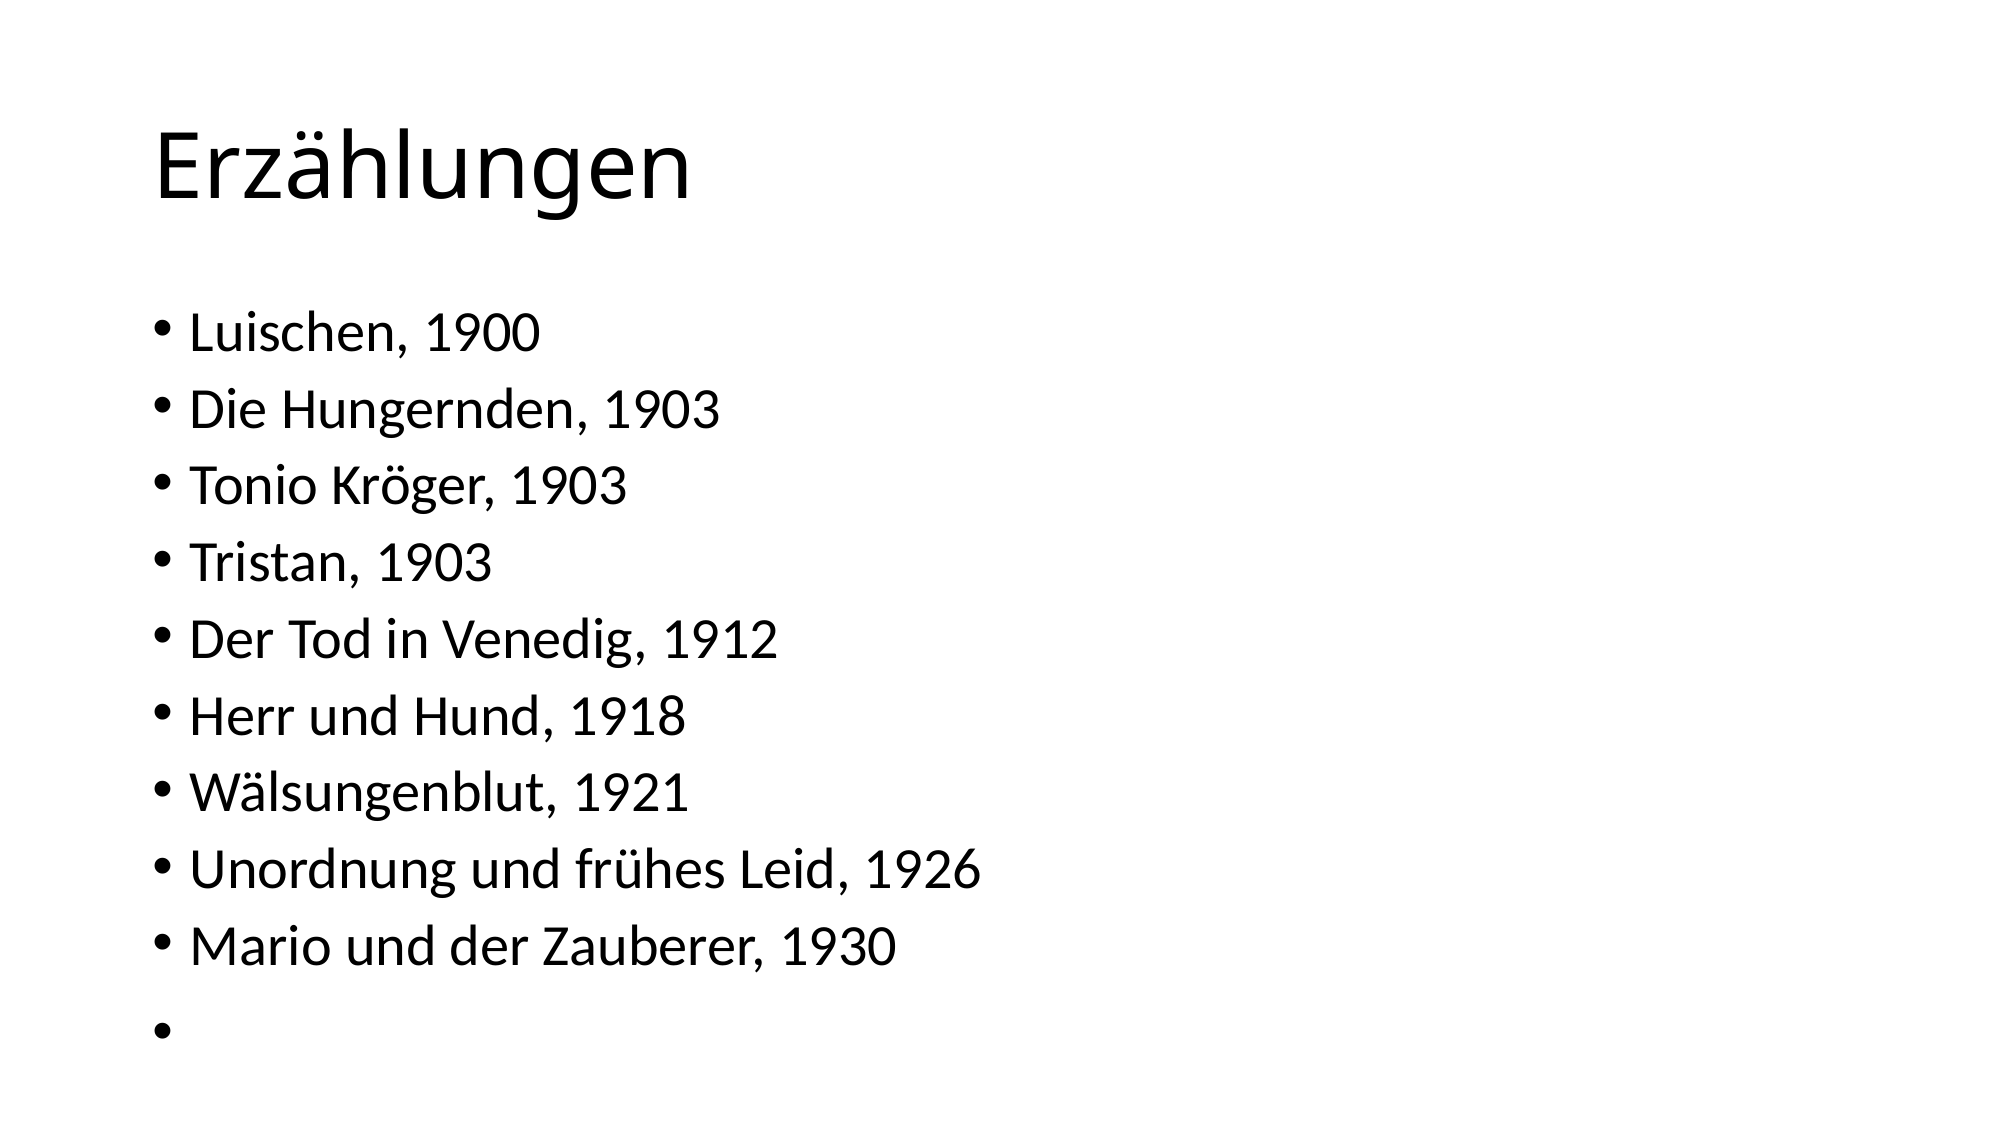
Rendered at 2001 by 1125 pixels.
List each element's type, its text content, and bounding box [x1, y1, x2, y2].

title Erzählungen [137, 59, 1863, 278]
list Luischen, 1900 Die Hungernden, 1903 Tonio Kröger, 1903 Tristan, 1903 Der Tod in Venedig, 1912 Herr und Hund, 1918 Wälsungenblut, 1921 Unordnung und frühes Leid, 1926 Mario und der Zauberer, 1930 [137, 299, 1863, 1014]
